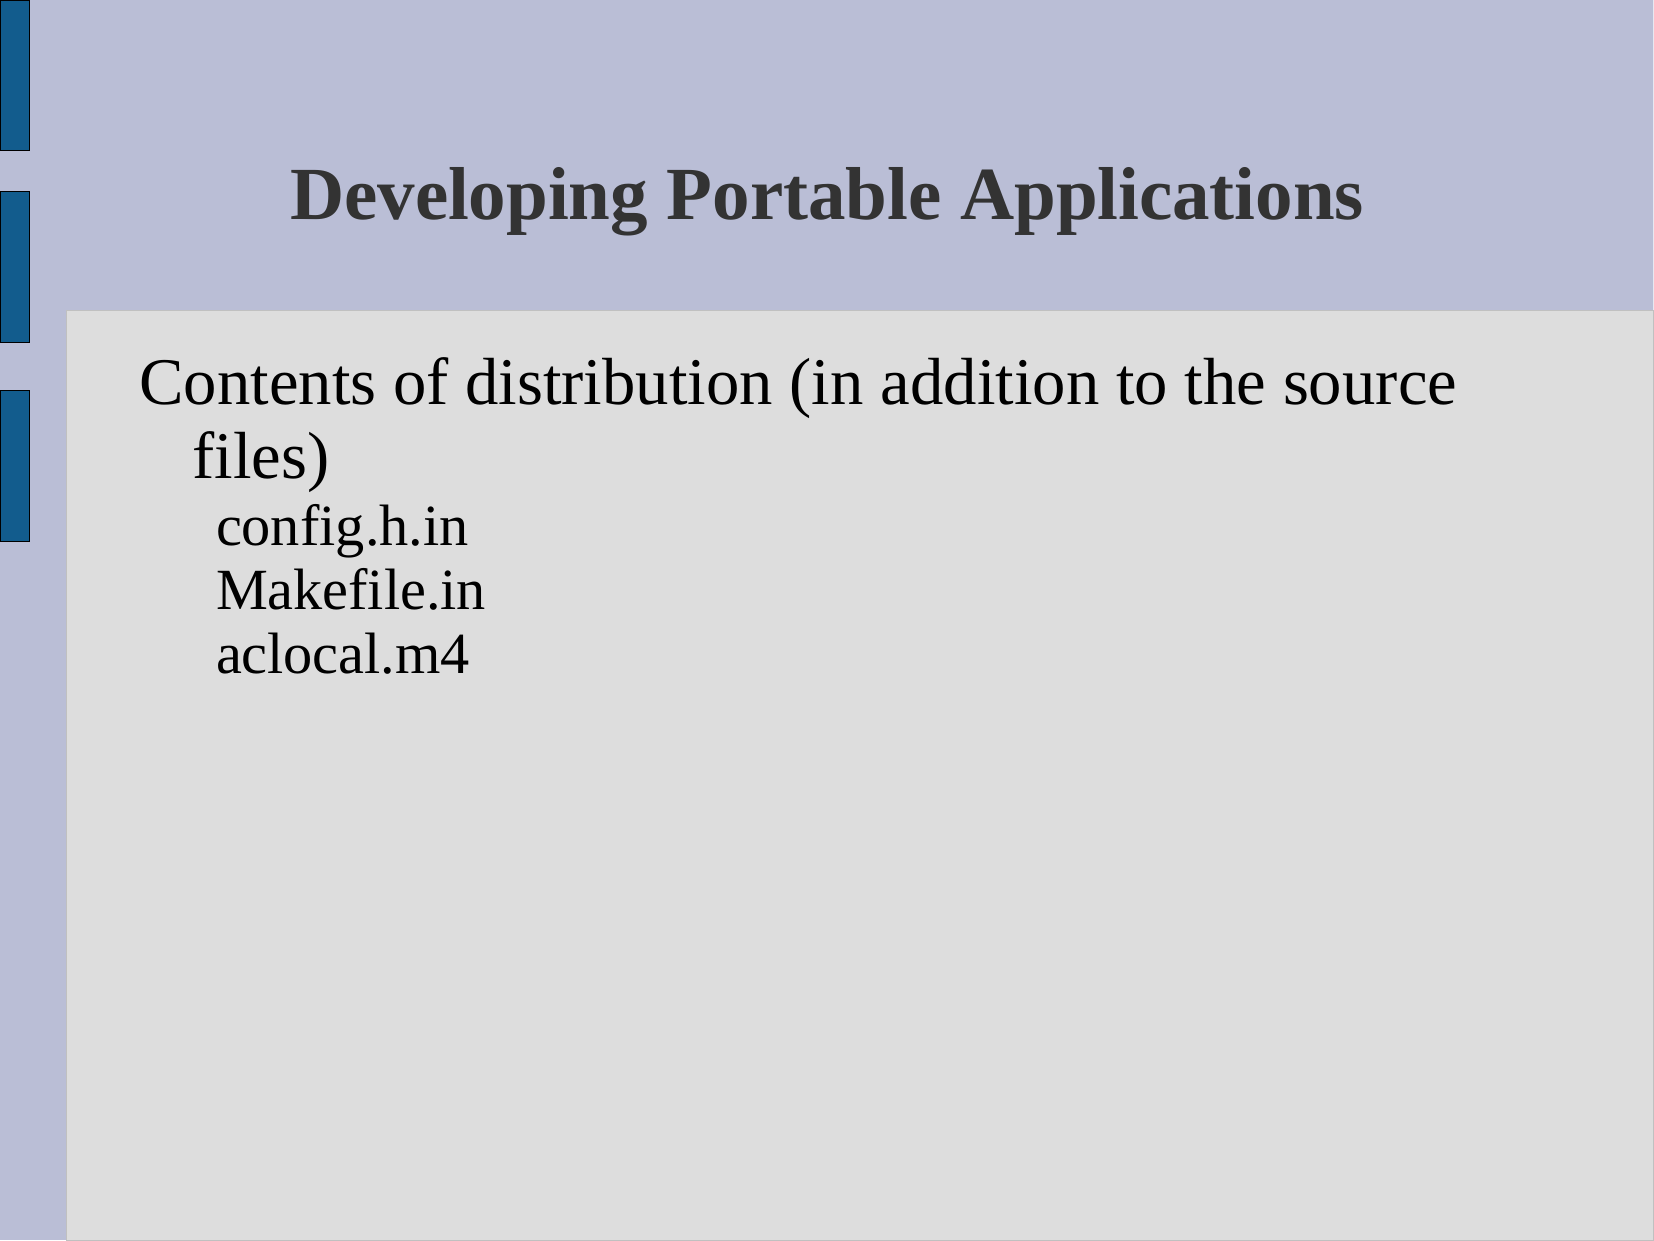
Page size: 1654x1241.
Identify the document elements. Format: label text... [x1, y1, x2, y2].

title Developing Portable Applications [121, 91, 1534, 299]
list Contents of distribution (in addition to the source files) config.h.in Makefile.in aclocal.m4 [121, 344, 1534, 1127]
